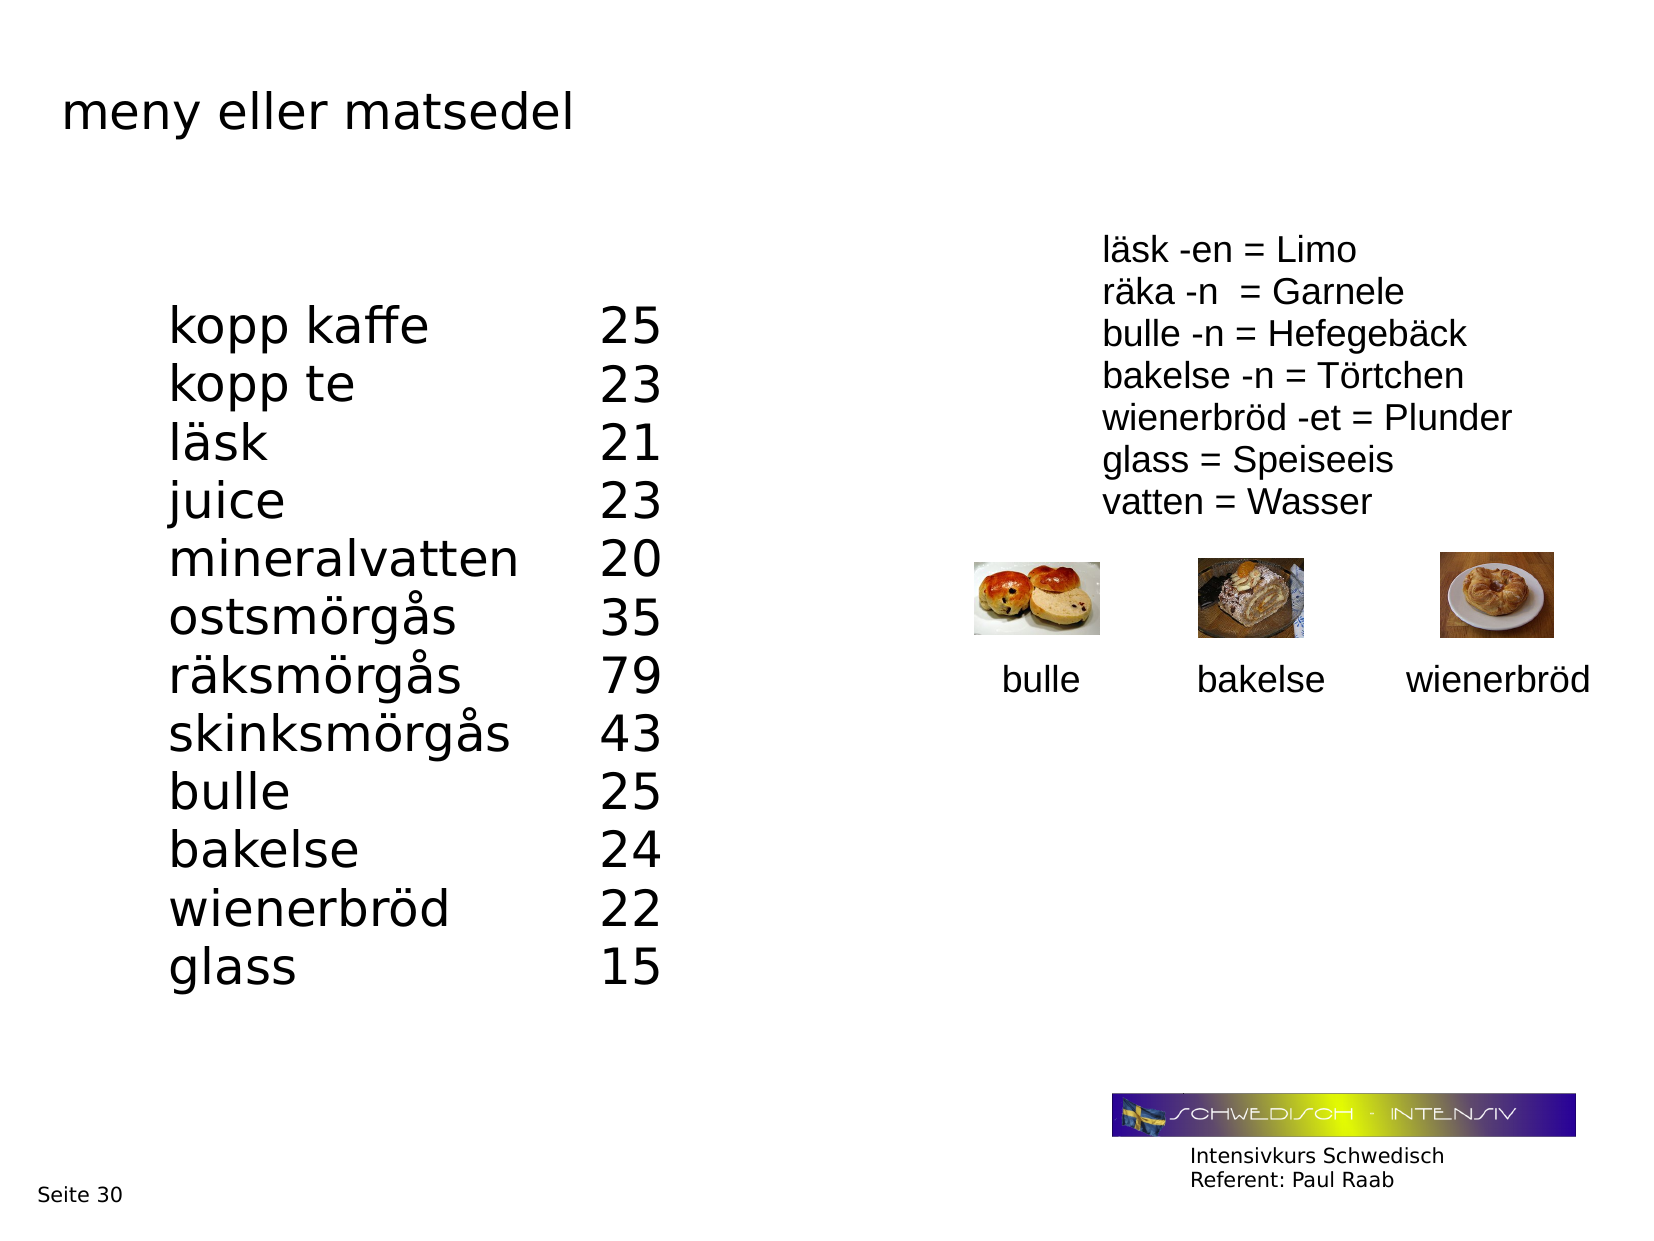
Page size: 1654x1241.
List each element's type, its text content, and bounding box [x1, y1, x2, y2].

picture [1440, 552, 1554, 638]
picture [1112, 1093, 1576, 1137]
text_box läsk -en = Limo räka -n = Garnele bulle -n = Hefegebäck bakelse -n = Törtchen wienerbröd -et = Plunder glass = Speiseeis vatten = Wasser [1087, 221, 1576, 572]
picture [1198, 558, 1304, 638]
text_box kopp kaffe kopp te läsk juice mineralvatten ostsmörgås räksmörgås skinksmörgås bulle bakelse wienerbröd glass [153, 289, 563, 1004]
text_box wienerbröd [1391, 651, 1617, 709]
text_box 25 23 21 23 20 35 79 43 25 24 22 15 [585, 289, 994, 1004]
text_box meny eller matsedel [46, 75, 643, 149]
text_box bakelse [1182, 651, 1349, 709]
text_box bulle [987, 651, 1100, 709]
picture [974, 562, 1100, 635]
